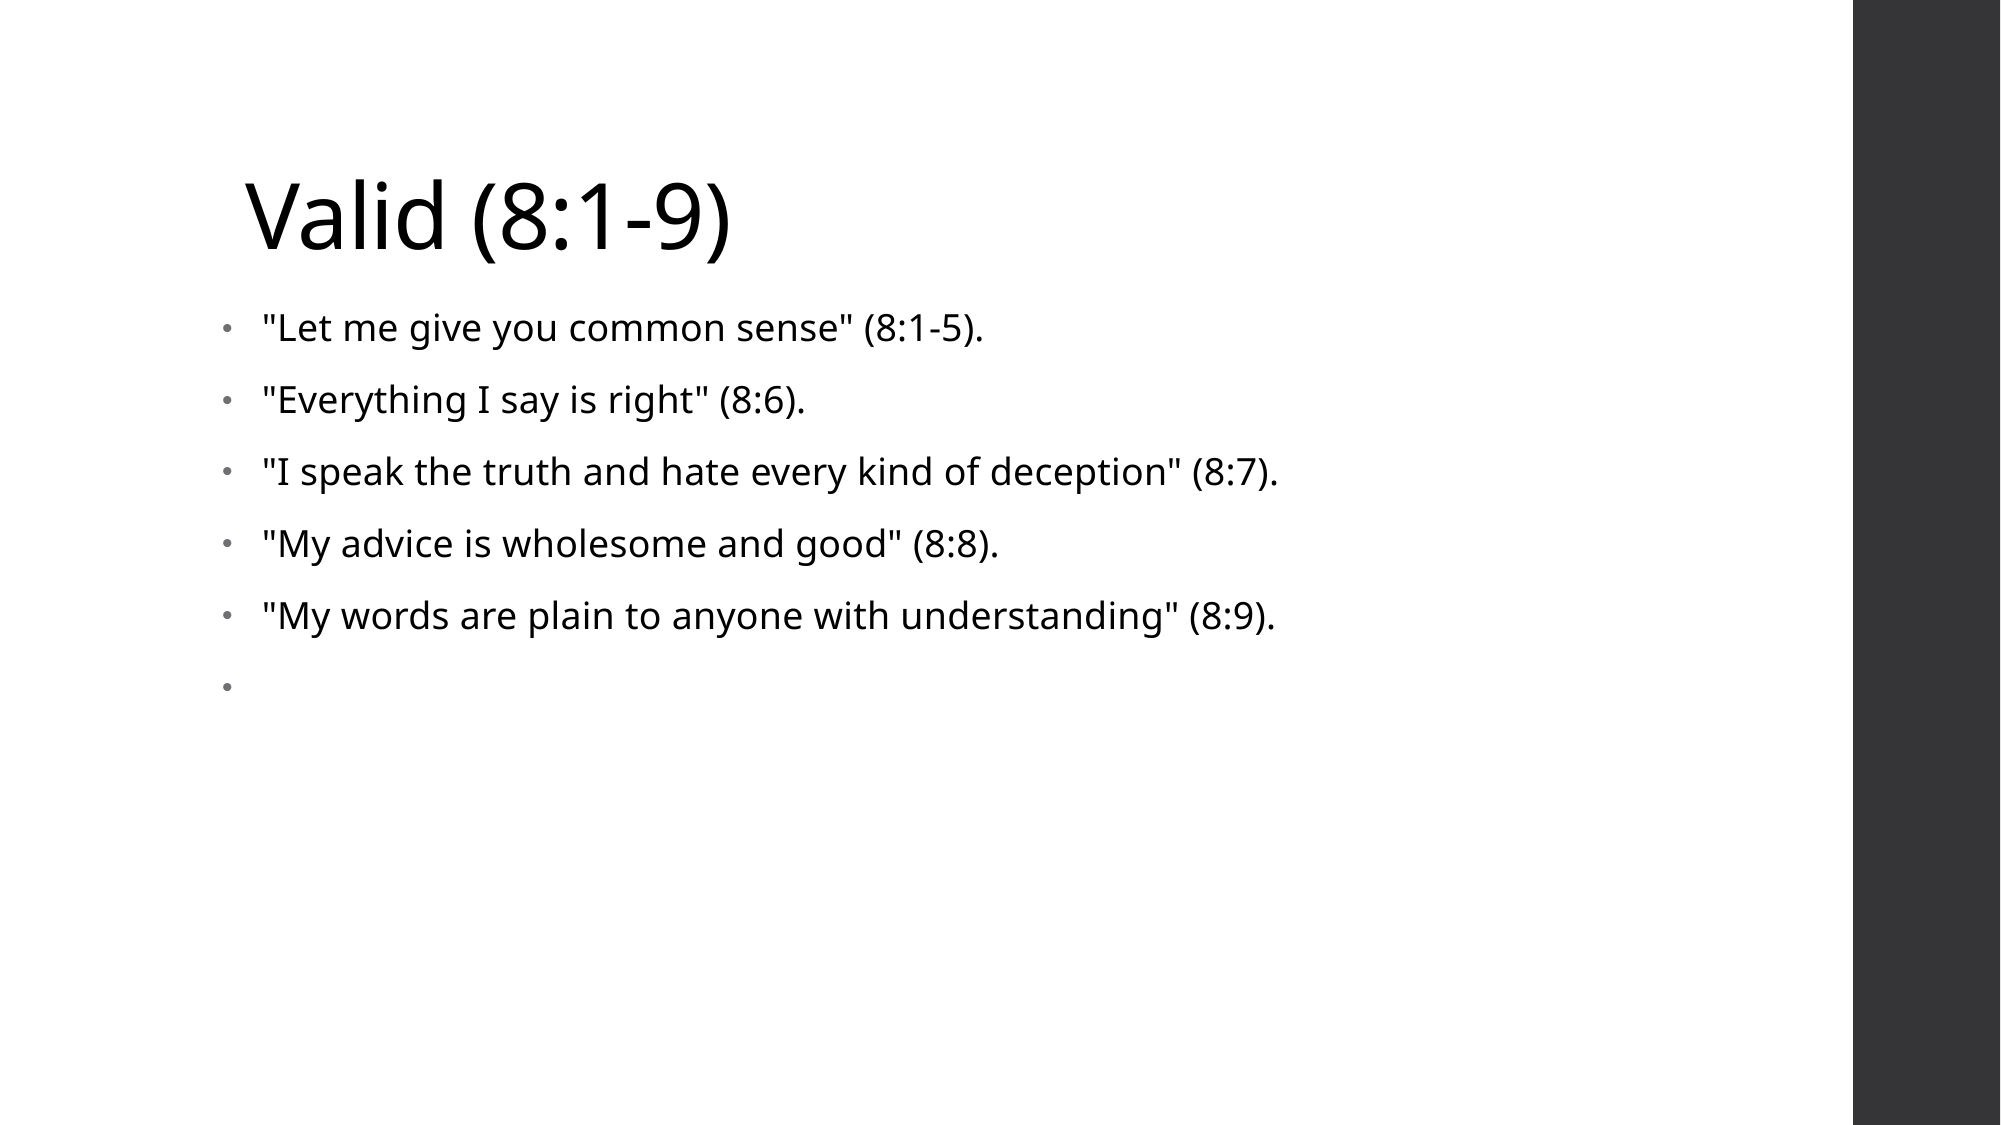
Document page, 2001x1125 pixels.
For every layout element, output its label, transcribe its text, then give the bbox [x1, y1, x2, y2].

title Valid (8:1-9) [206, 60, 1797, 278]
list "Let me give you common sense" (8:1-5). "Everything I say is right" (8:6). "I speak the truth and hate every kind of deception" (8:7). "My advice is wholesome and good" (8:8). "My words are plain to anyone with understanding" (8:9). [206, 299, 1617, 1014]
